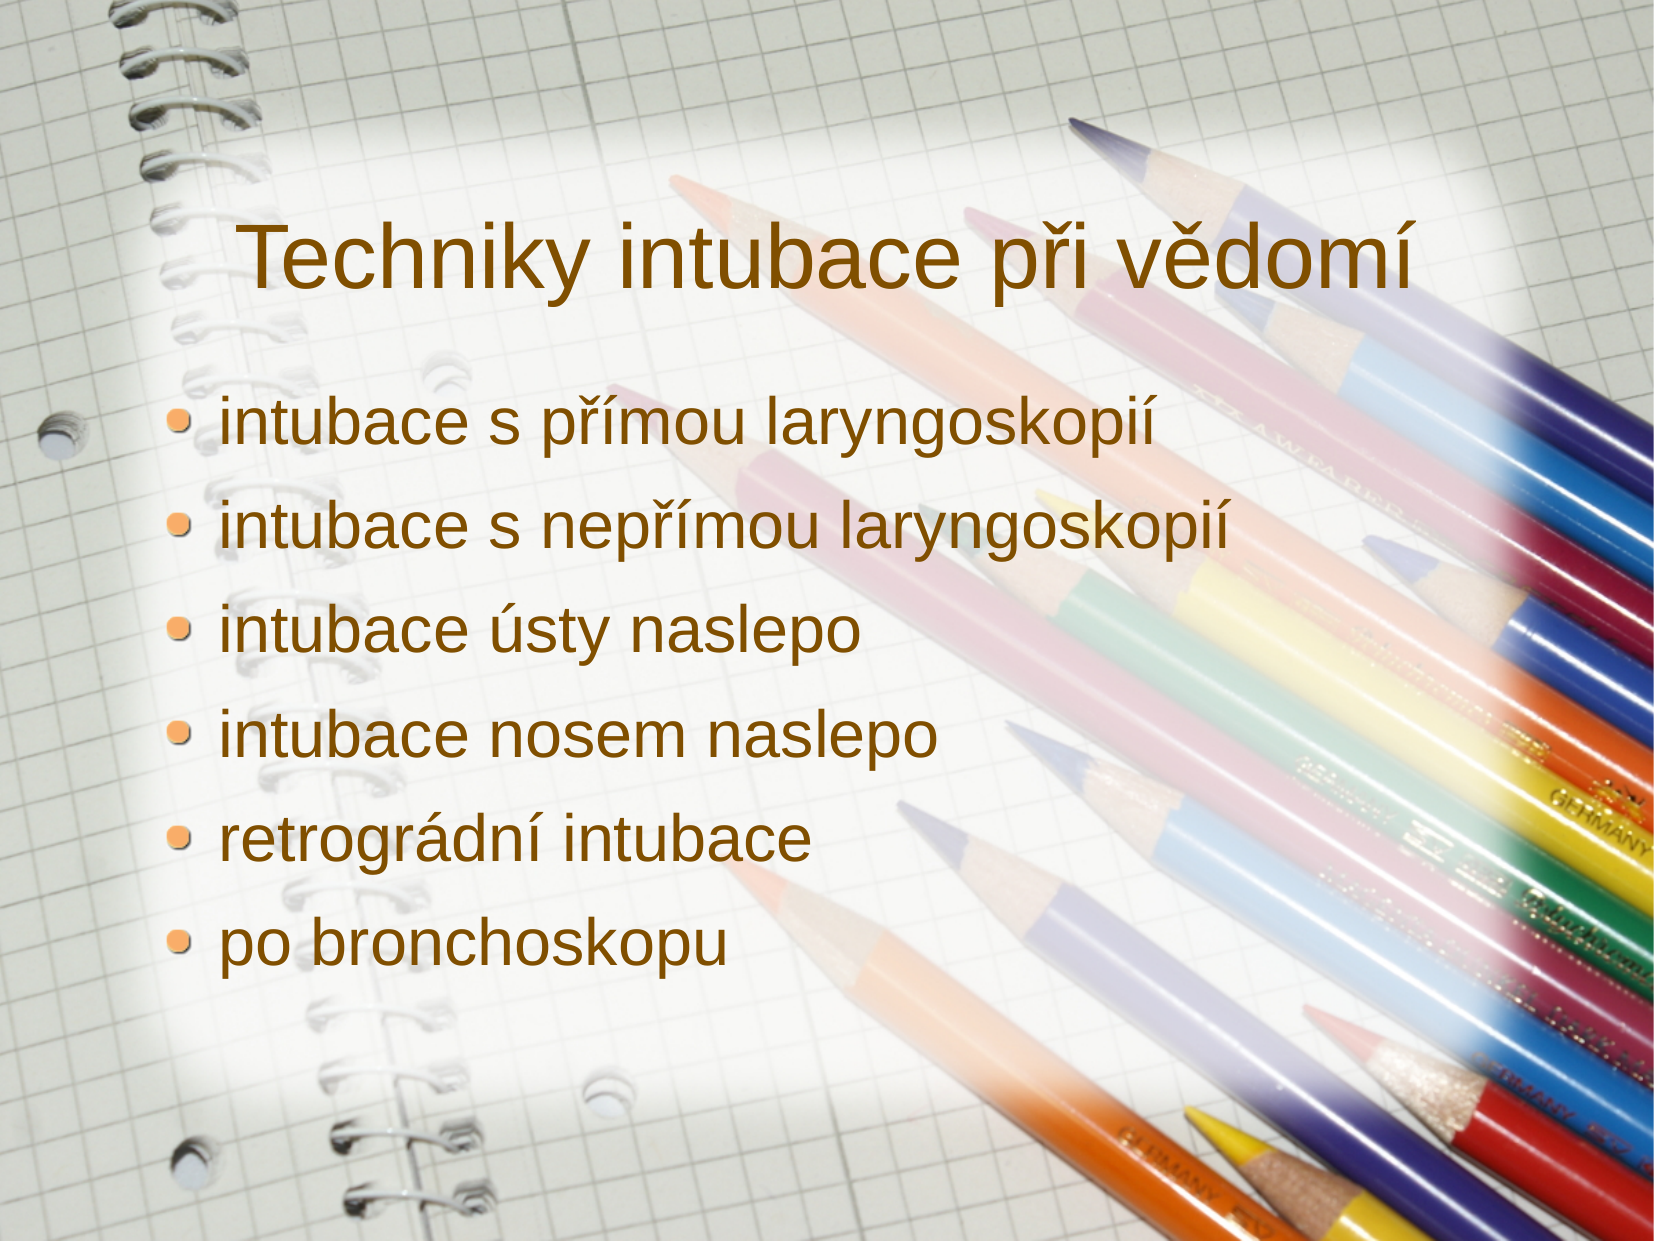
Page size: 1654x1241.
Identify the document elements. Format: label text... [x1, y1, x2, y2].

list intubace s přímou laryngoskopií intubace s nepřímou laryngoskopií intubace ústy naslepo intubace nosem naslepo retrográdní intubace po bronchoskopu [147, 383, 1506, 1078]
title Techniky intubace při vědomí [147, 160, 1506, 353]
picture [0, 0, 1654, 1241]
